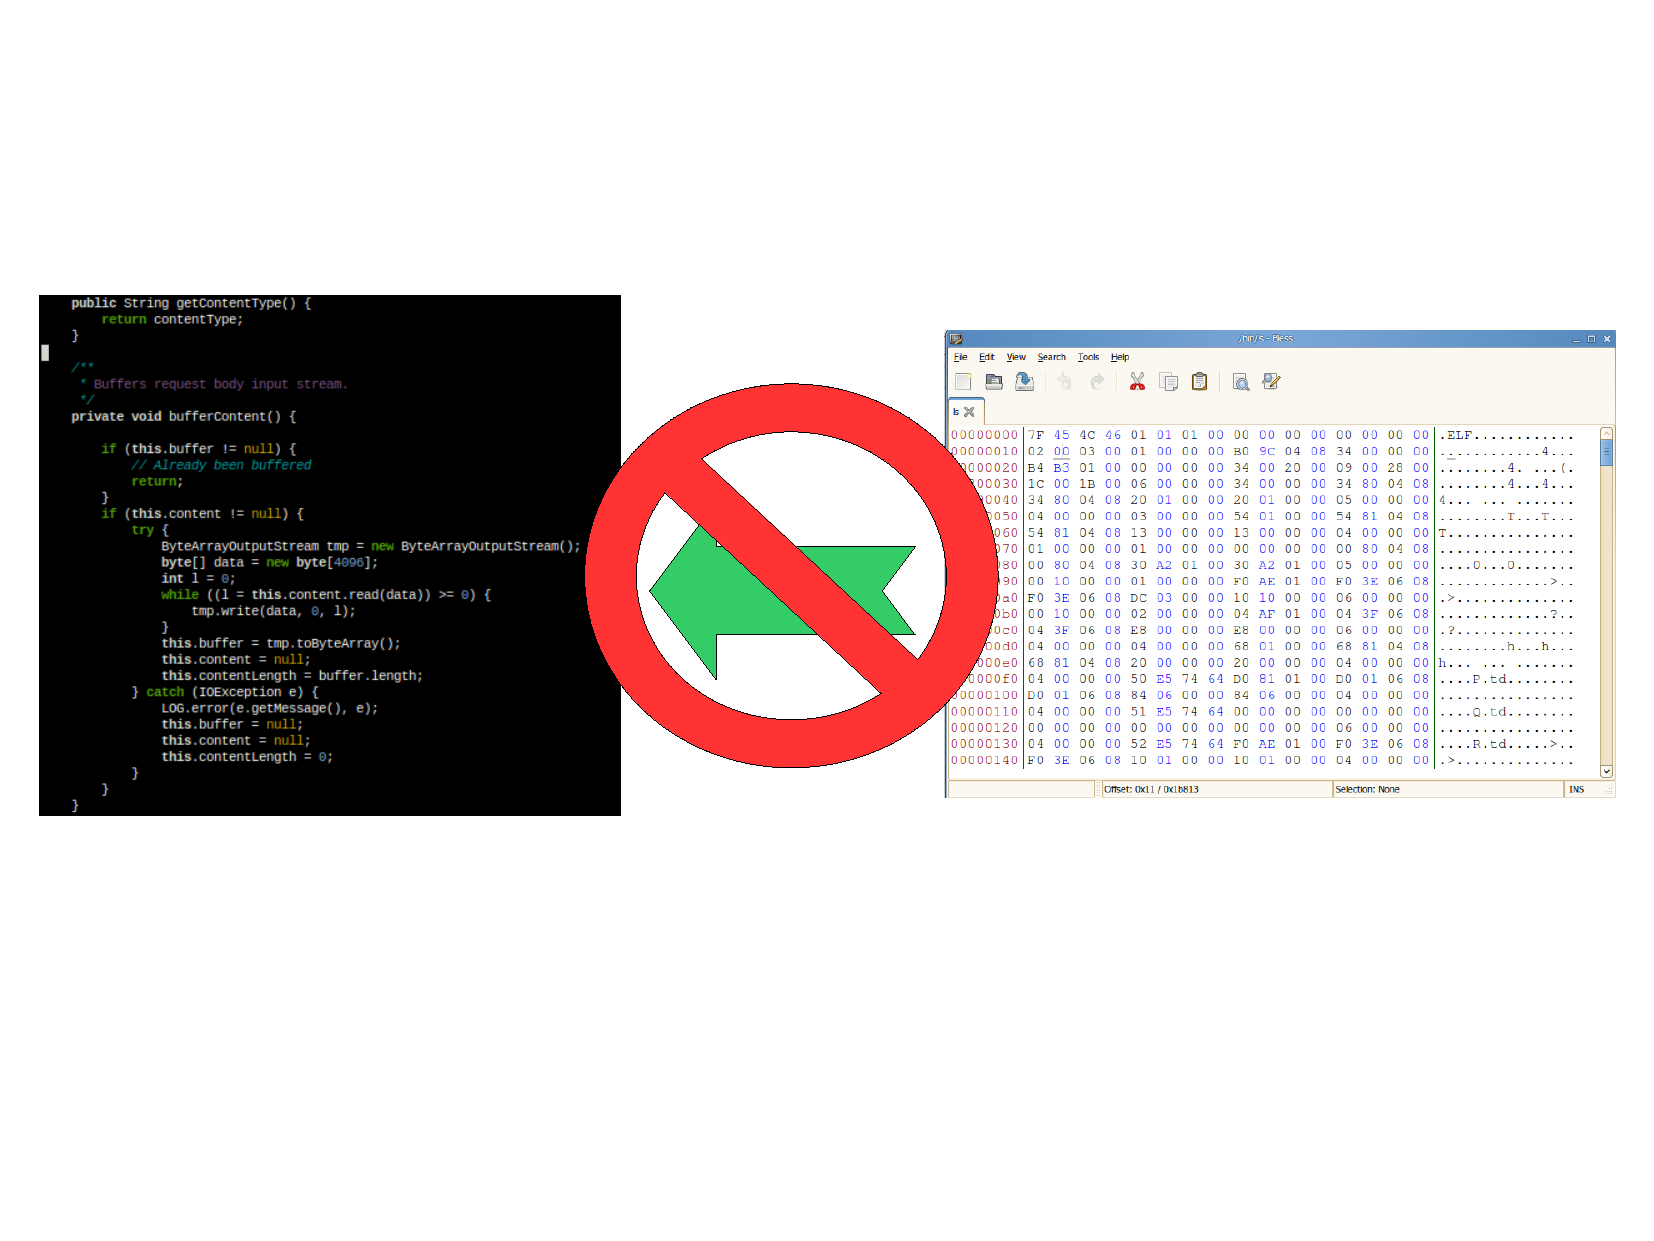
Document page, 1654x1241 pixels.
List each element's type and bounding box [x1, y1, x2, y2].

picture [944, 330, 1616, 798]
text_box [584, 383, 999, 768]
picture [39, 295, 621, 817]
